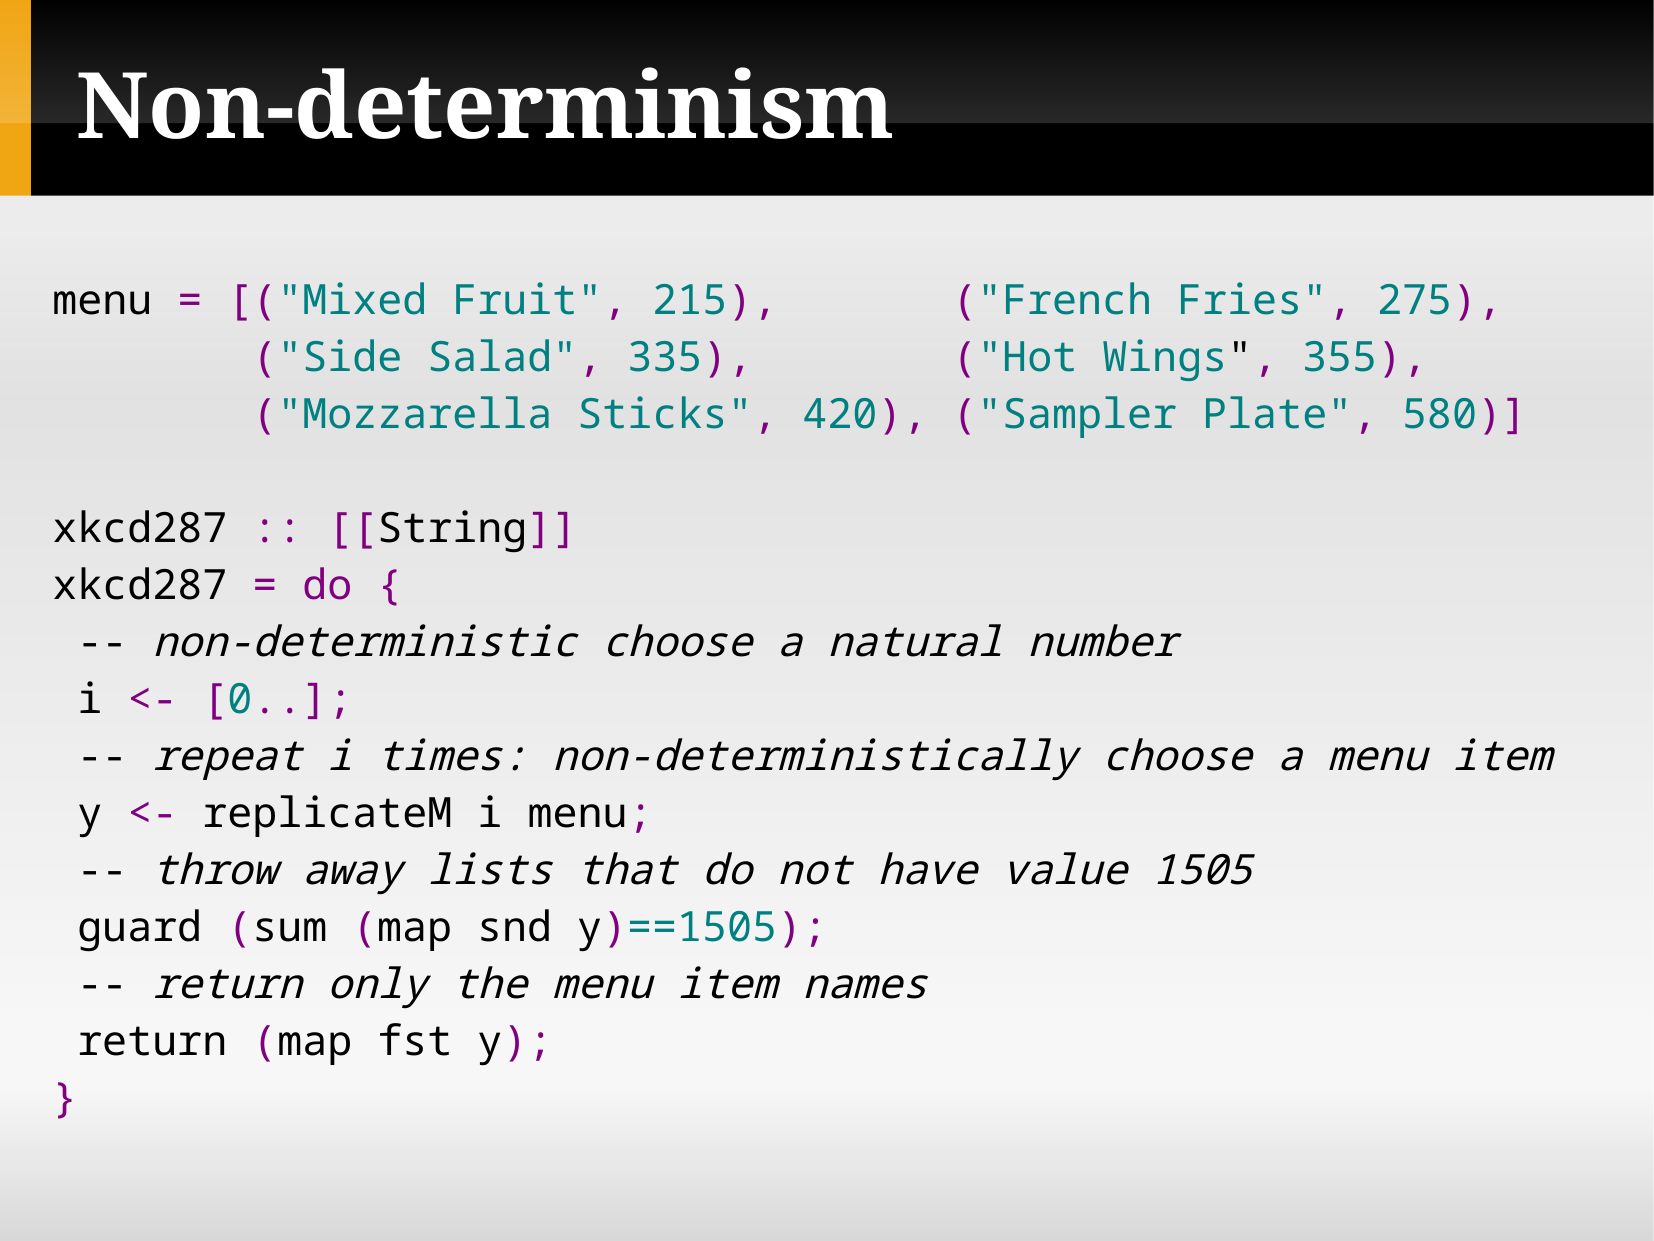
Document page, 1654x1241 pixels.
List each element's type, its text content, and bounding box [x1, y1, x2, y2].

title Non-determinism [76, 7, 1565, 200]
picture [0, 0, 1654, 1241]
text_box menu = [("Mixed Fruit", 215), ("French Fries", 275), ("Side Salad", 335), ("Hot Wings", 355), ("Mozzarella Sticks", 420), ("Sampler Plate", 580)] xkcd287 :: [[String]] xkcd287 = do { -- non-deterministic choose a natural number i <- [0..]; -- repeat i times: non-deterministically choose a menu item y <- replicateM i menu; -- throw away lists that do not have value 1505 guard (sum (map snd y)==1505); -- return only the menu item names return (map fst y); } [37, 262, 1568, 1165]
